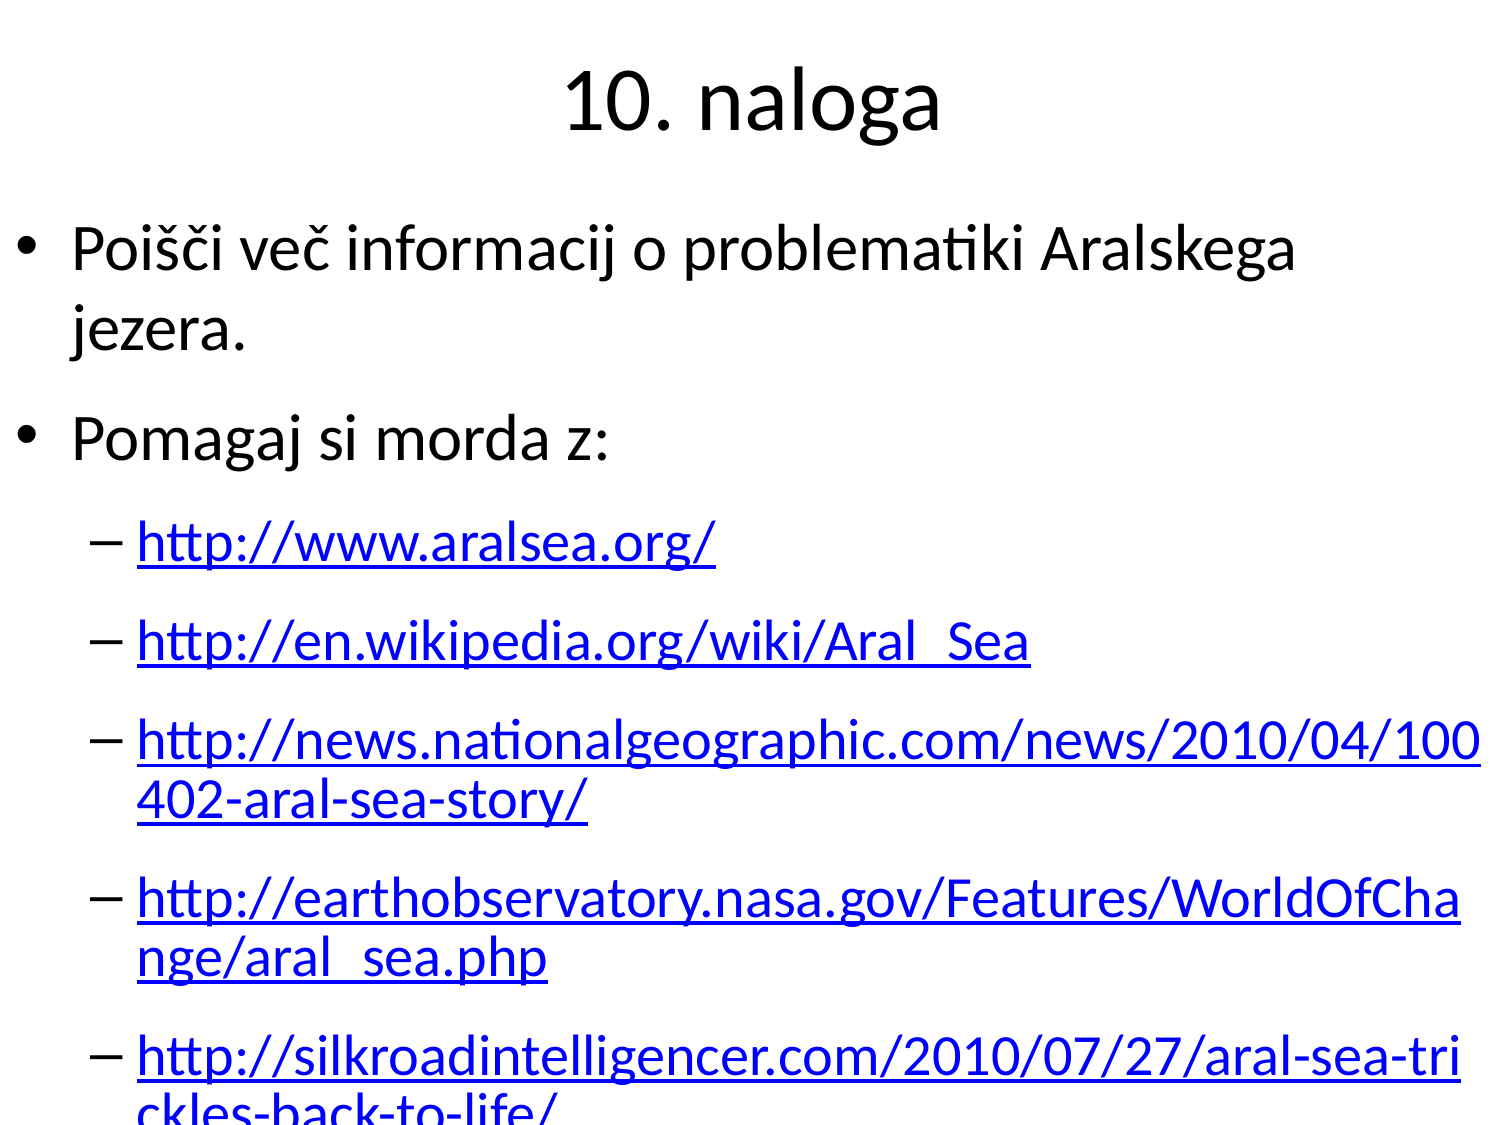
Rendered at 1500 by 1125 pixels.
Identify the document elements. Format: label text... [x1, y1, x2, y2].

list Poišči več informacij o problematiki Aralskega jezera. Pomagaj si morda z: http://www.aralsea.org/ http://en.wikipedia.org/wiki/Aral_Sea http://news.nationalgeographic.com/news/2010/04/100402-aral-sea-story/ http://earthobservatory.nasa.gov/Features/WorldOfChange/aral_sea.php http://silkroadintelligencer.com/2010/07/27/aral-sea-trickles-back-to-life/ http://thewatchers.adorraeli.com/2011/07/26/receding-aral-sea-sees-some-recovery/ [0, 196, 1500, 1125]
title 10. naloga [76, 0, 1427, 188]
